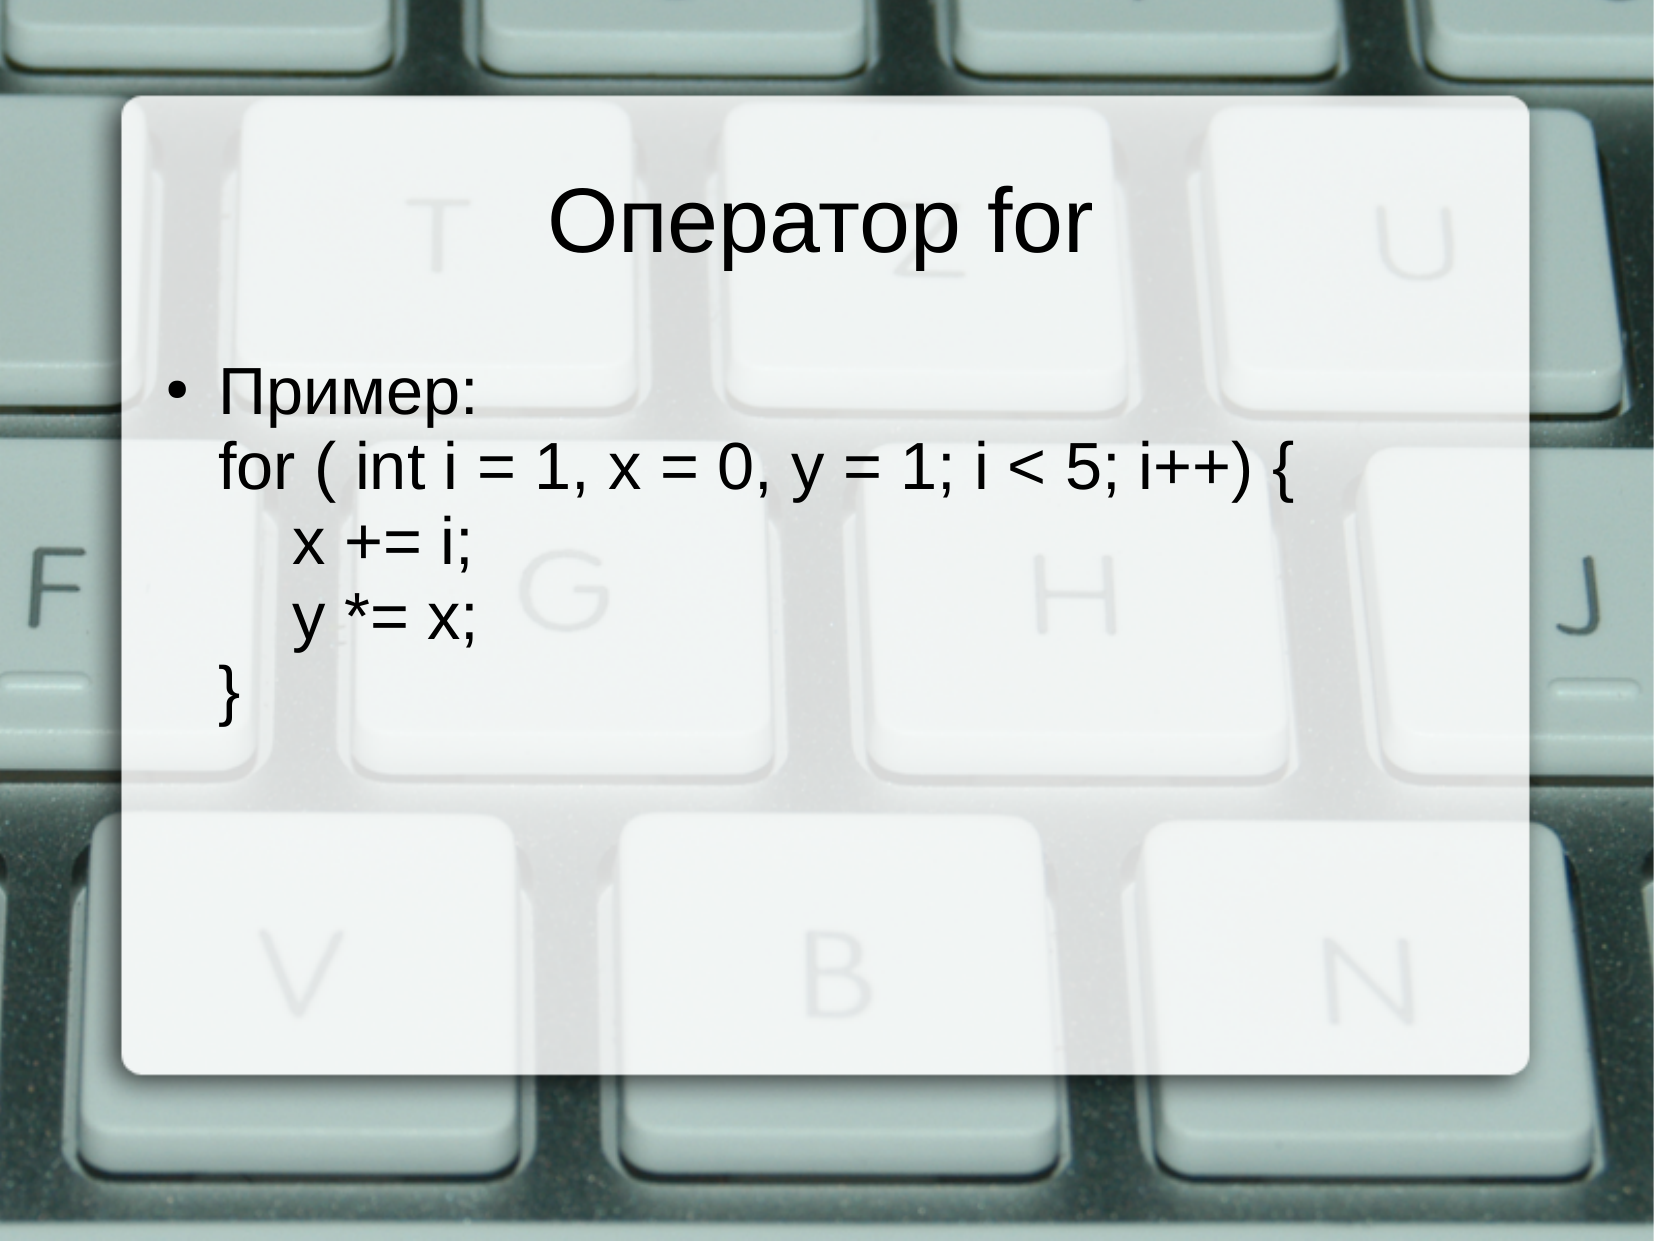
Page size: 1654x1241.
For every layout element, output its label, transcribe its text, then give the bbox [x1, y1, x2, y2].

picture [0, 0, 1654, 1241]
title Оператор for [135, 117, 1506, 325]
list Пример: for ( int i = 1, x = 0, y = 1; i < 5; i++) { x += i; y *= x; } [147, 354, 1506, 1074]
